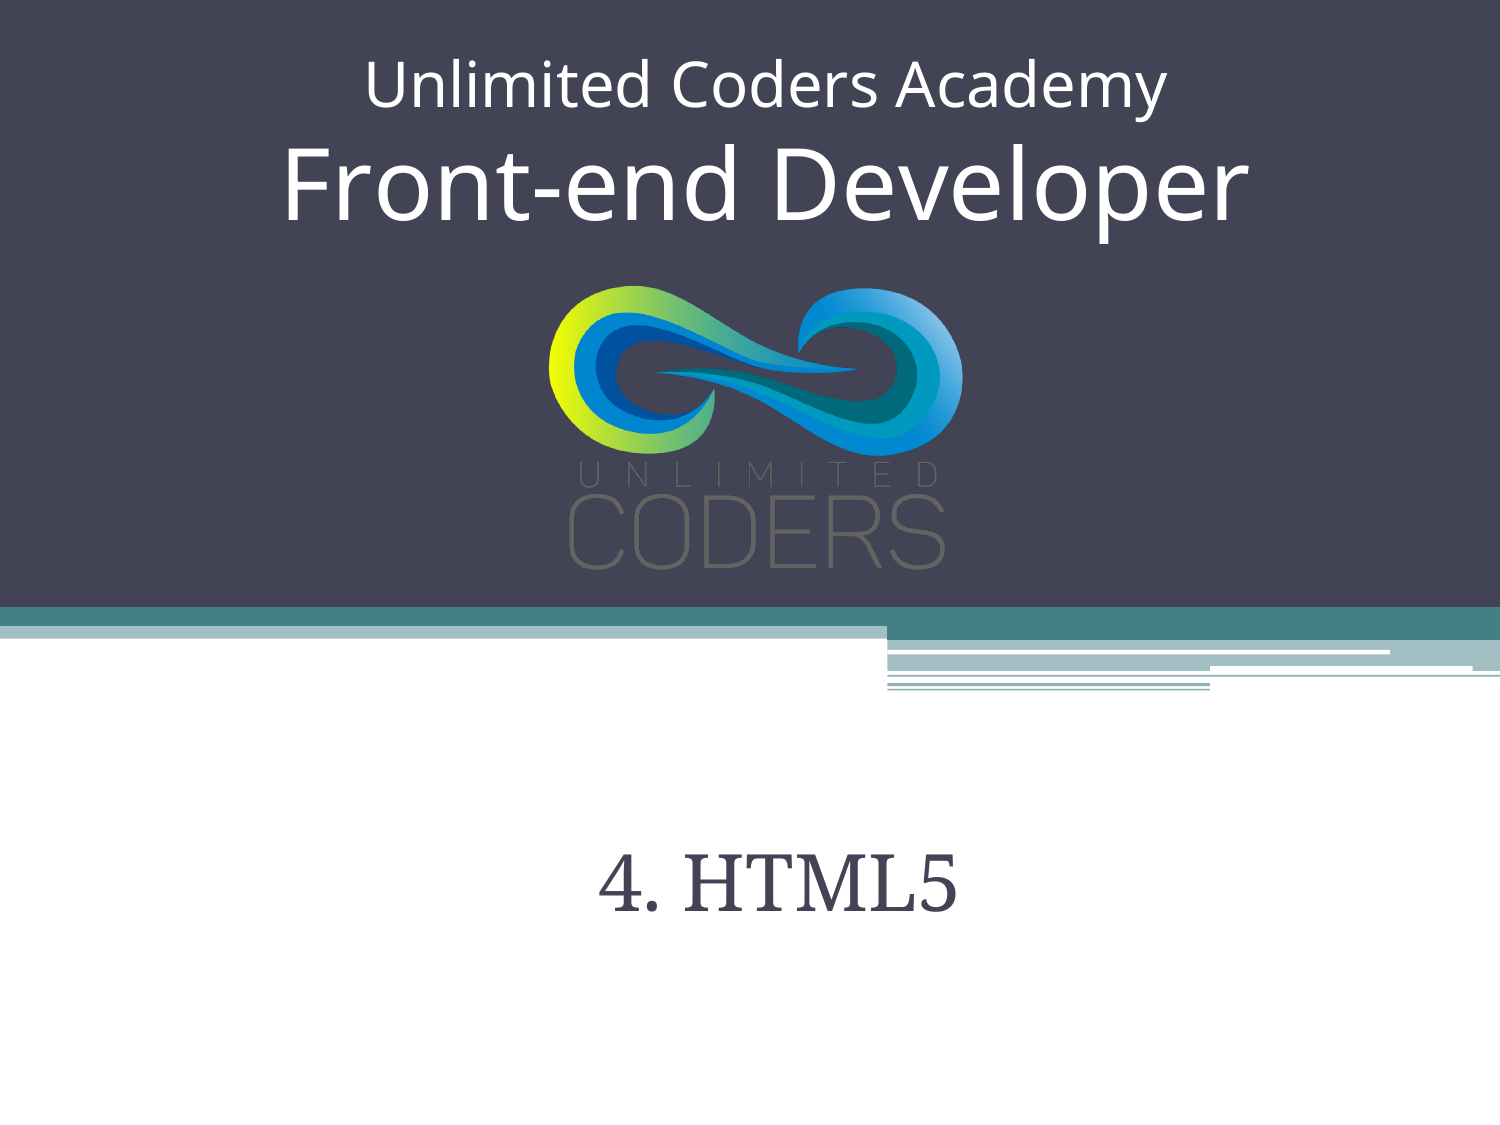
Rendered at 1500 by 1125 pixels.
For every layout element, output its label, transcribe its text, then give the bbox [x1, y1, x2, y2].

picture [544, 282, 968, 573]
title Unlimited Coders Academy Front-end Developer [72, 36, 1460, 248]
subtitle 4. HTML5 [112, 825, 1438, 936]
